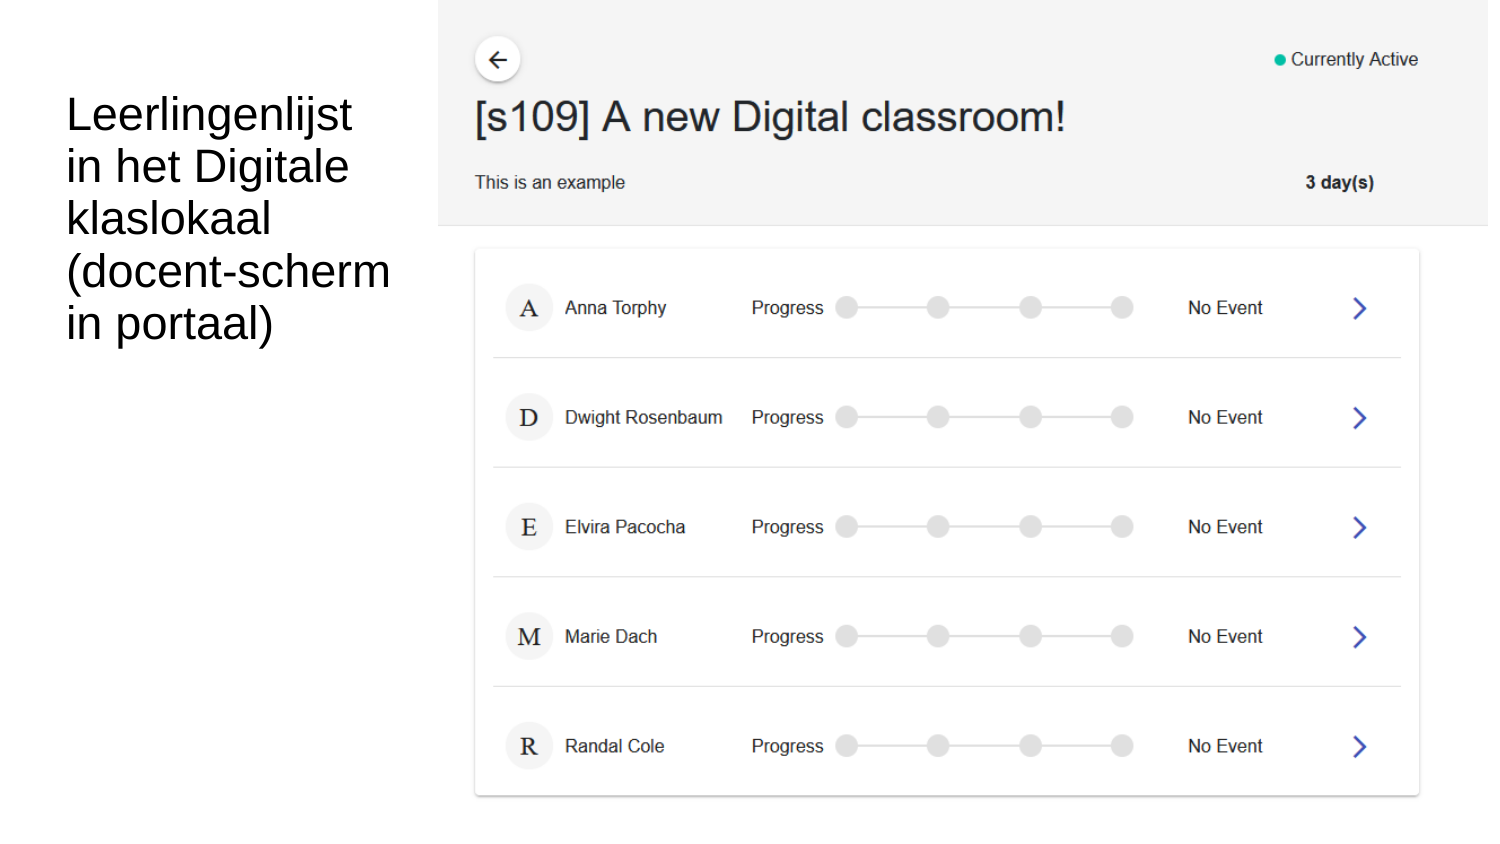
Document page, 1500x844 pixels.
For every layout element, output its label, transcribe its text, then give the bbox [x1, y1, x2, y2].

picture [438, 0, 1488, 844]
title Leerlingenlijst in het Digitale klaslokaal (docent-scherm in portaal) [51, 72, 409, 383]
